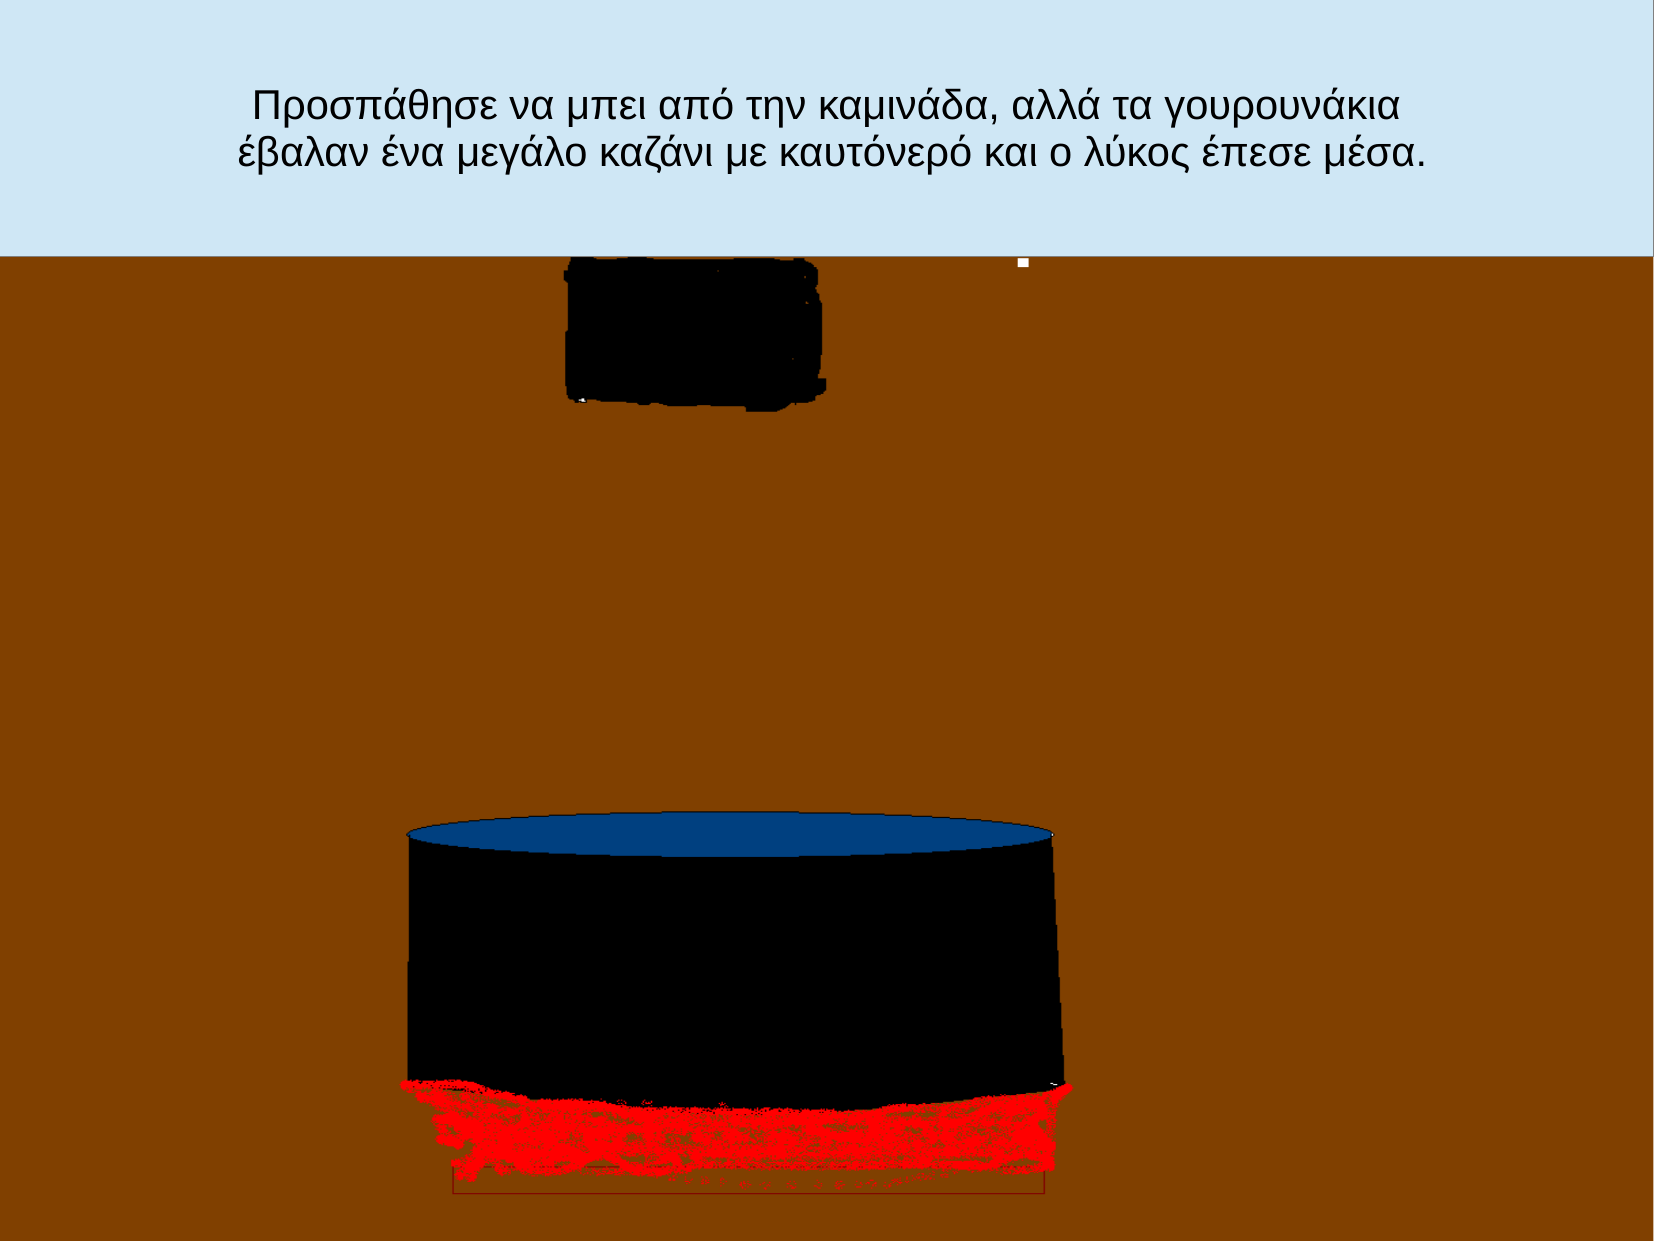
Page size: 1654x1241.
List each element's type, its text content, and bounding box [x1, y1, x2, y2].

text_box Προσπάθησε να μπει από την καμινάδα, αλλά τα γουρουνάκια έβαλαν ένα μεγάλο καζάνι με καυτόνερό και ο λύκος έπεσε μέσα. [0, 0, 1654, 257]
picture [0, 257, 1654, 1241]
